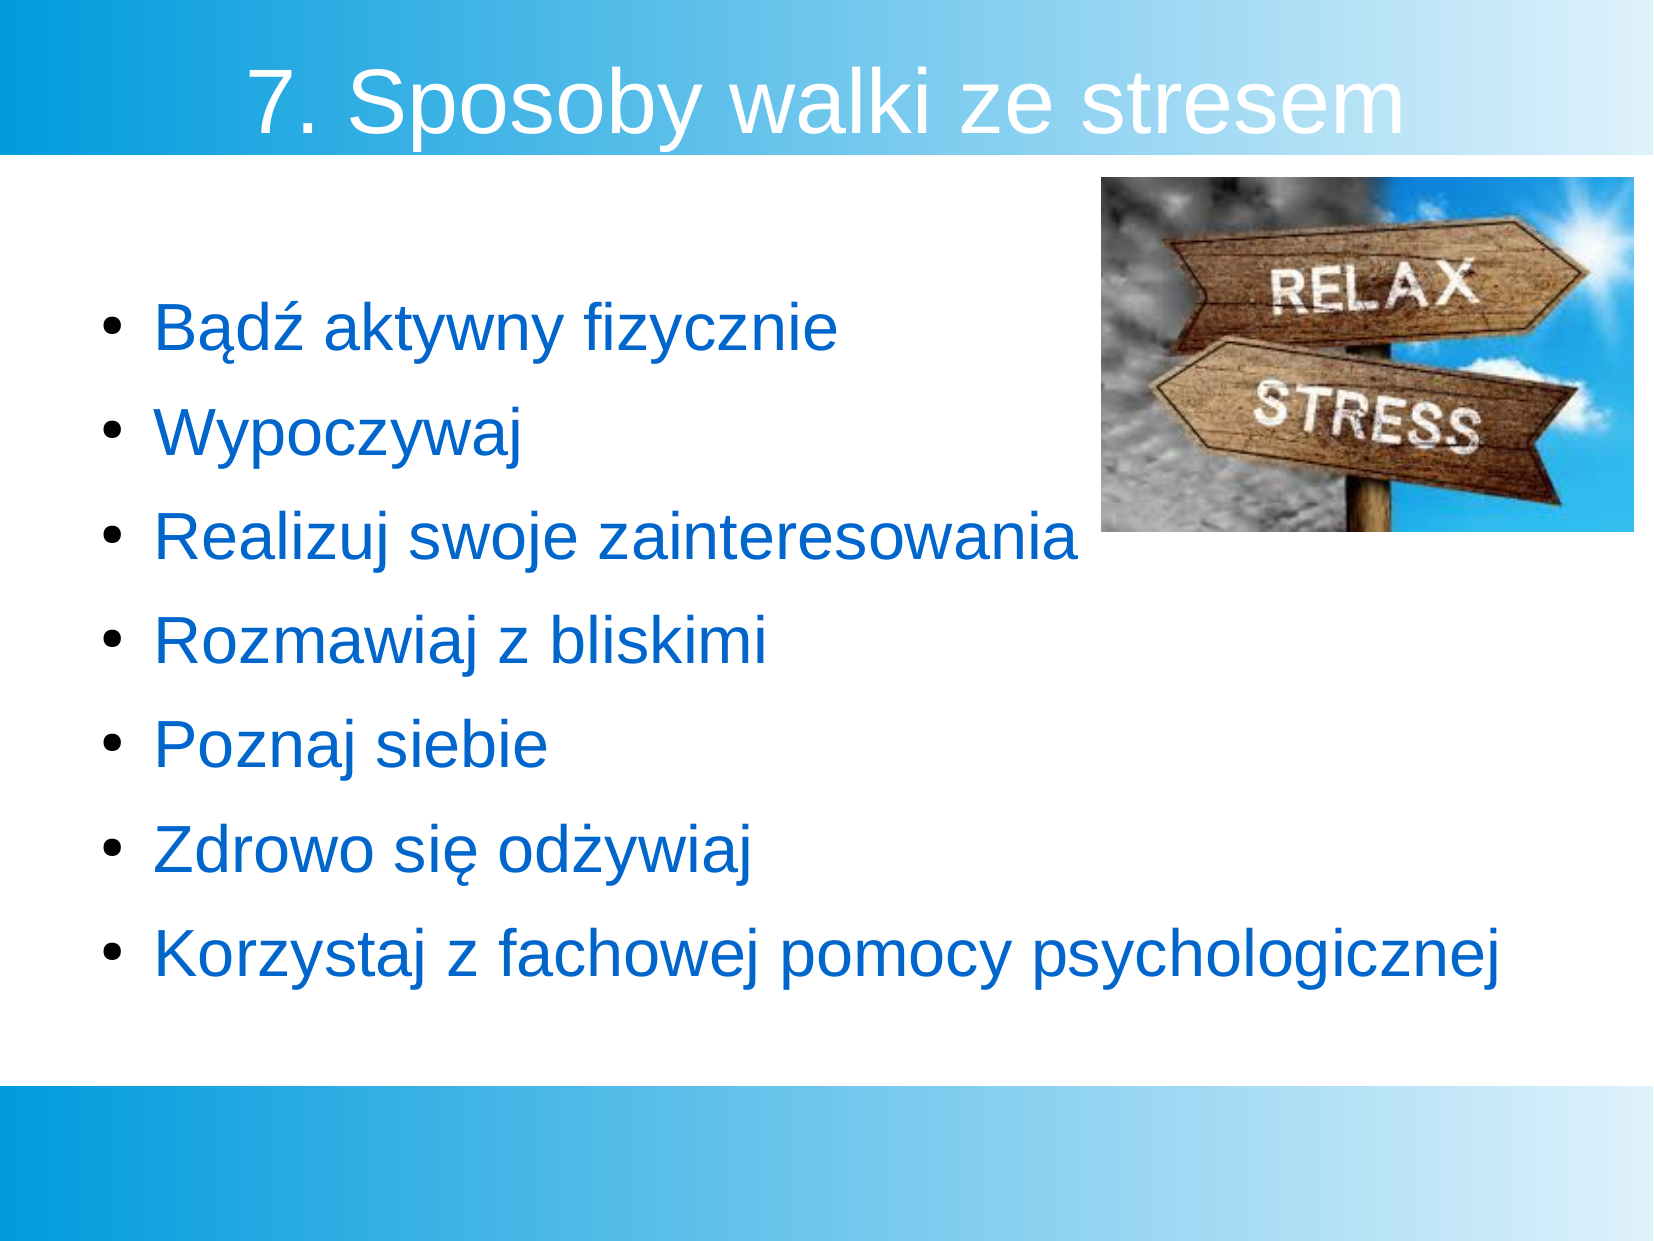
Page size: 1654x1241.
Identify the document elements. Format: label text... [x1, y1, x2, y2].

list Bądź aktywny fizycznie Wypoczywaj Realizuj swoje zainteresowania Rozmawiaj z bliskimi Poznaj siebie Zdrowo się odżywiaj Korzystaj z fachowej pomocy psychologicznej [82, 290, 1571, 1010]
title 7. Sposoby walki ze stresem [82, 49, 1571, 155]
picture [1101, 177, 1634, 532]
